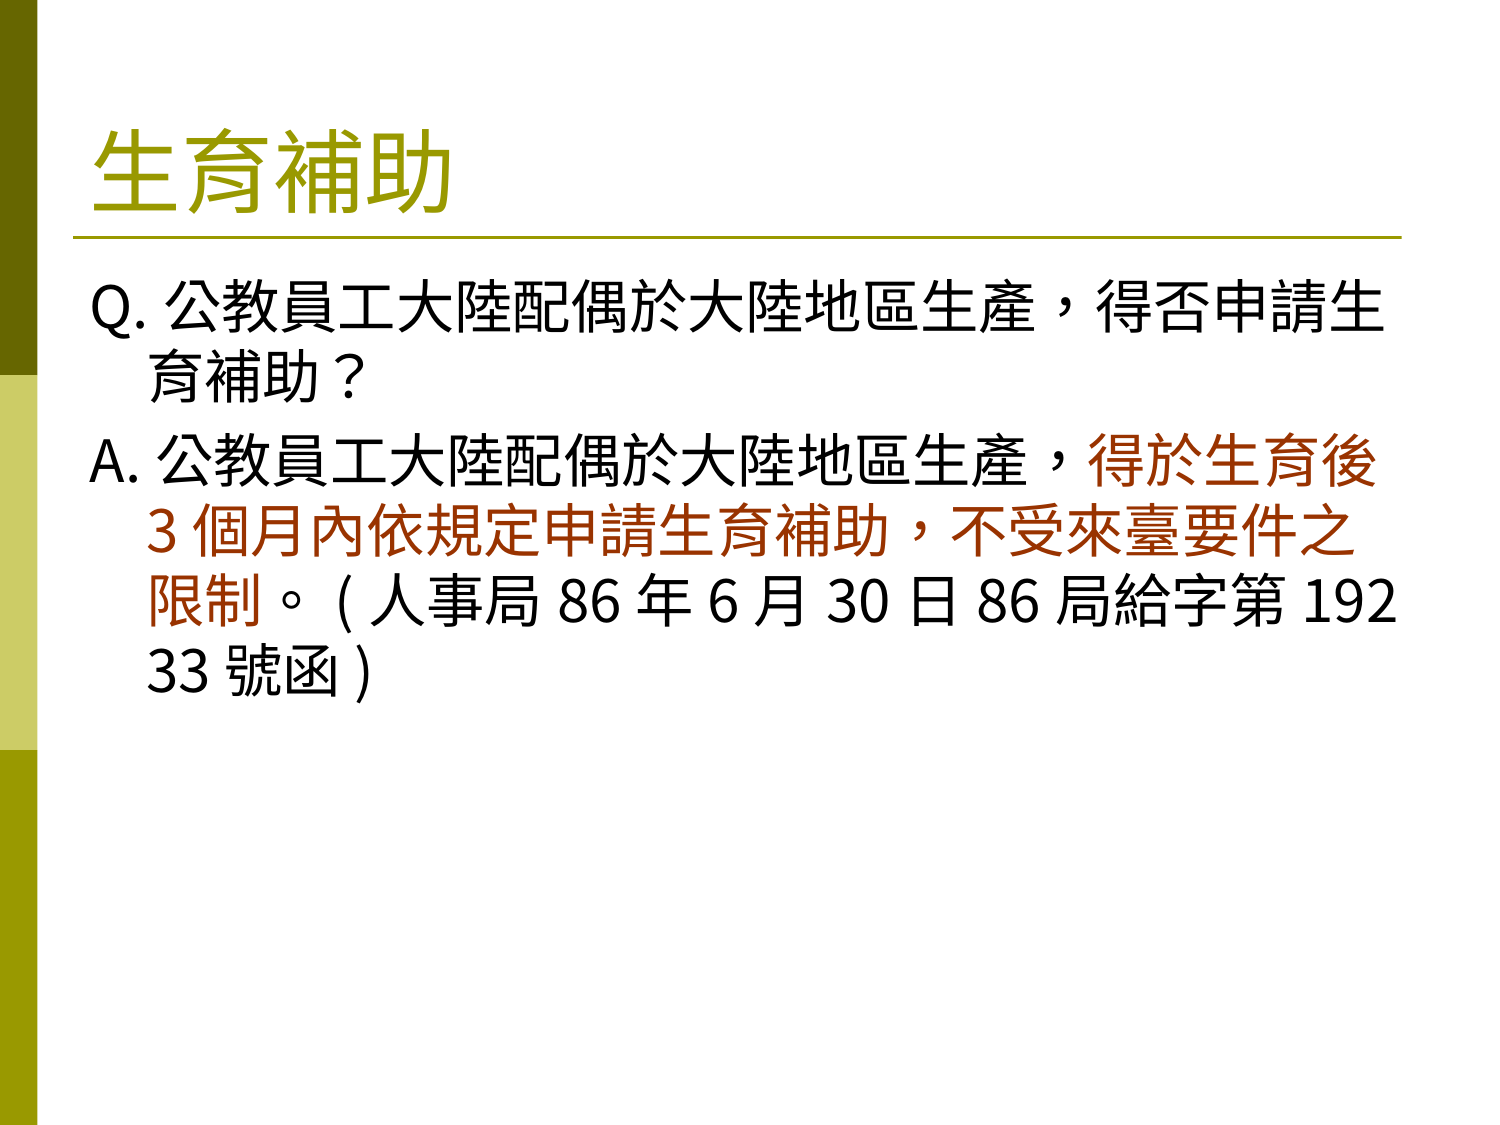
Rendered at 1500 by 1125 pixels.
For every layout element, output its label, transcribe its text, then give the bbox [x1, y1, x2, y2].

title 生育補助 [75, 45, 1426, 233]
list Q.公教員工大陸配偶於大陸地區生產，得否申請生育補助？ A.公教員工大陸配偶於大陸地區生產，得於生育後3個月內依規定申請生育補助，不受來臺要件之限制。(人事局86年6月30日86局給字第19233號函) [75, 262, 1426, 1006]
